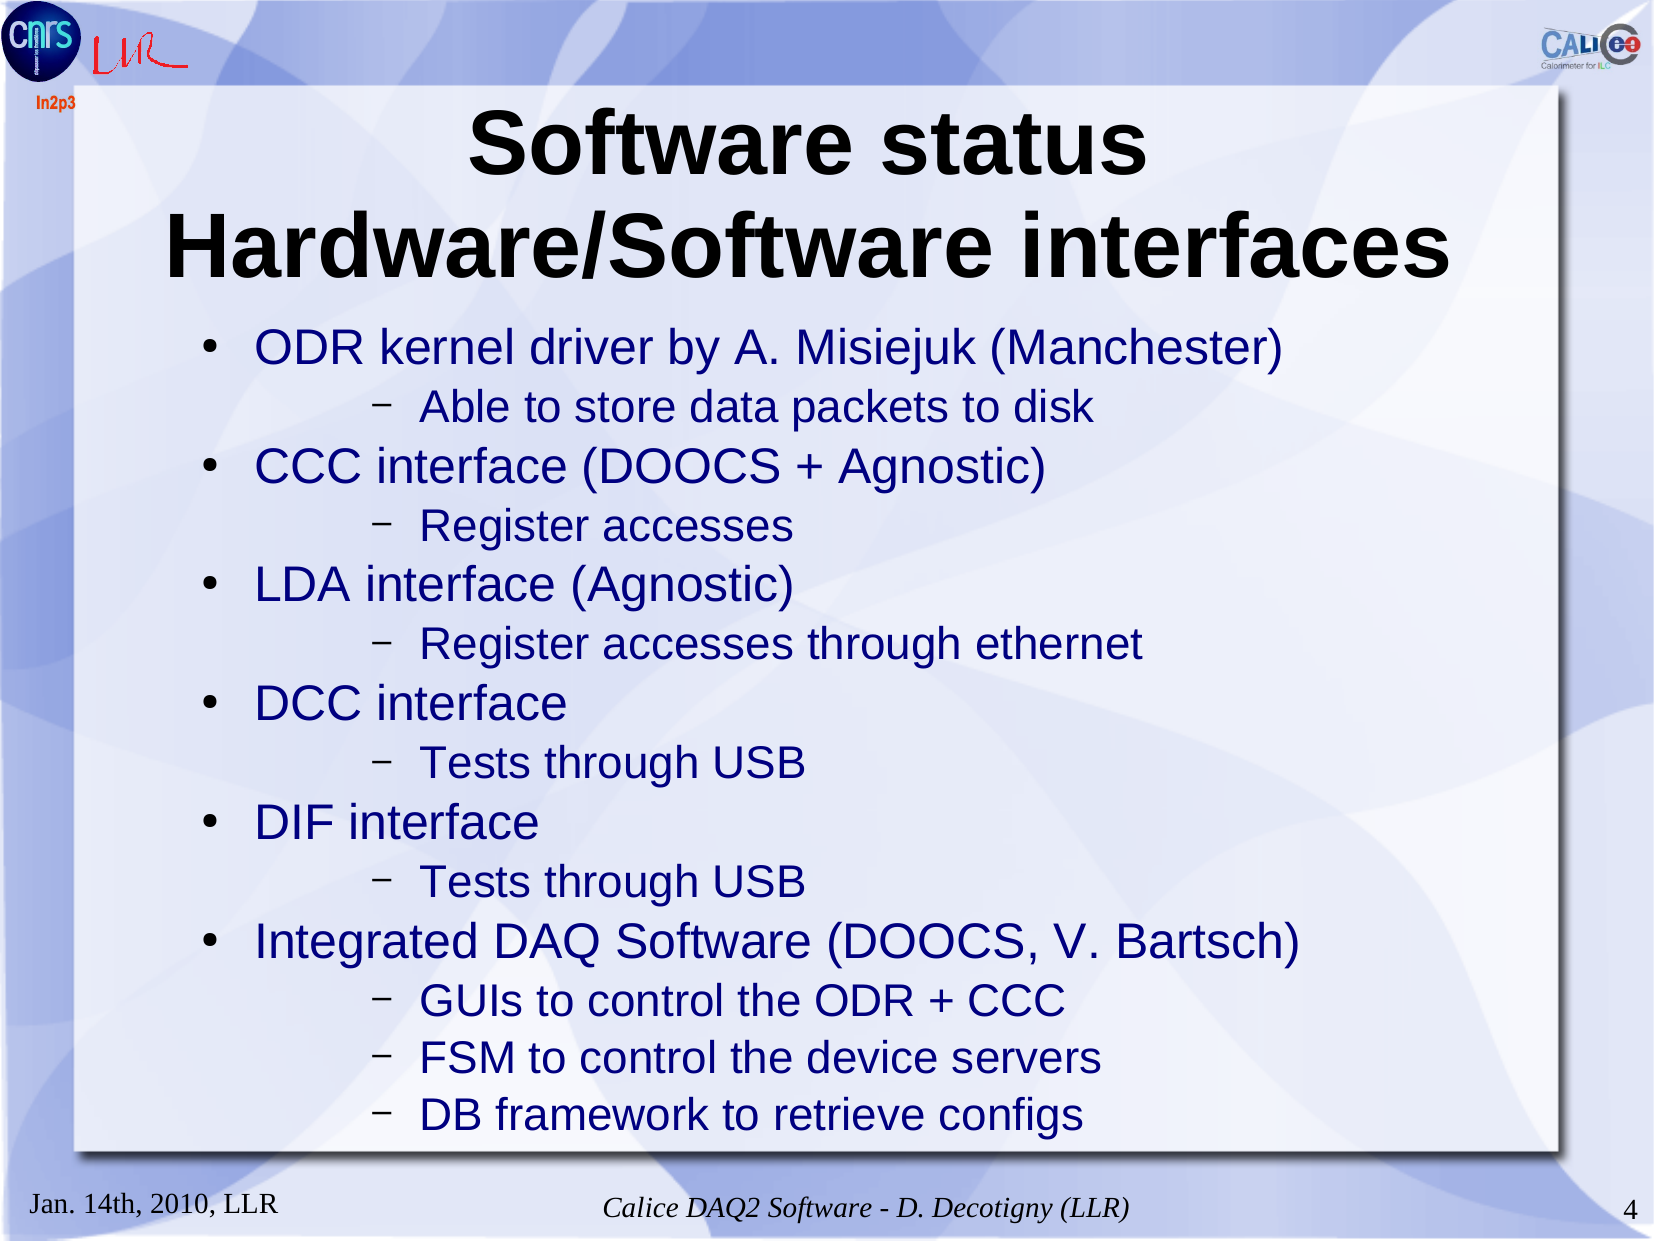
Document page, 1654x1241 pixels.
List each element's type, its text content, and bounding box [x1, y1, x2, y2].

title Software status Hardware/Software interfaces [82, 91, 1536, 297]
picture [0, 0, 1654, 1241]
list ODR kernel driver by A. Misiejuk (Manchester) Able to store data packets to disk CCC interface (DOOCS + Agnostic) Register accesses LDA interface (Agnostic) Register accesses through ethernet DCC interface Tests through USB DIF interface Tests through USB Integrated DAQ Software (DOOCS, V. Bartsch) GUIs to control the ODR + CCC FSM to control the device servers DB framework to retrieve configs [183, 319, 1542, 1141]
